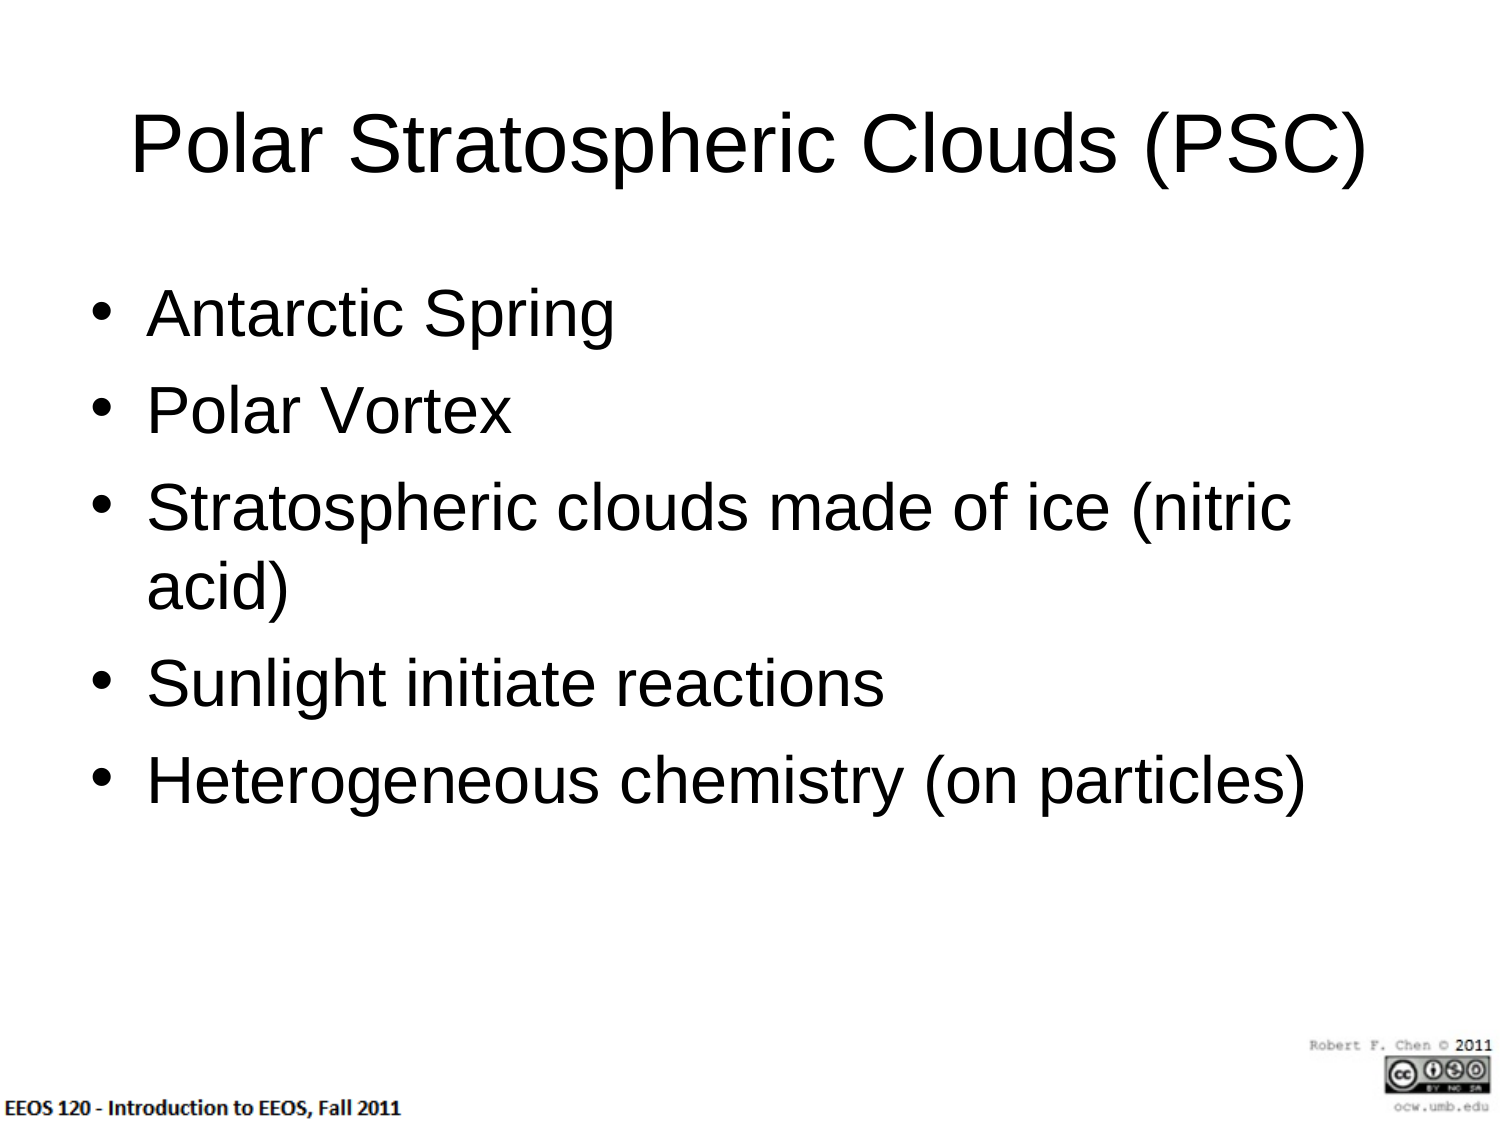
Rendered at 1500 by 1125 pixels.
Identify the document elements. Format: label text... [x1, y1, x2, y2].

picture [0, 1090, 406, 1125]
list Antarctic Spring Polar Vortex Stratospheric clouds made of ice (nitric acid) Sunlight initiate reactions Heterogeneous chemistry (on particles) [75, 262, 1426, 1006]
picture [1299, 1029, 1500, 1125]
title Polar Stratospheric Clouds (PSC) [75, 45, 1426, 233]
